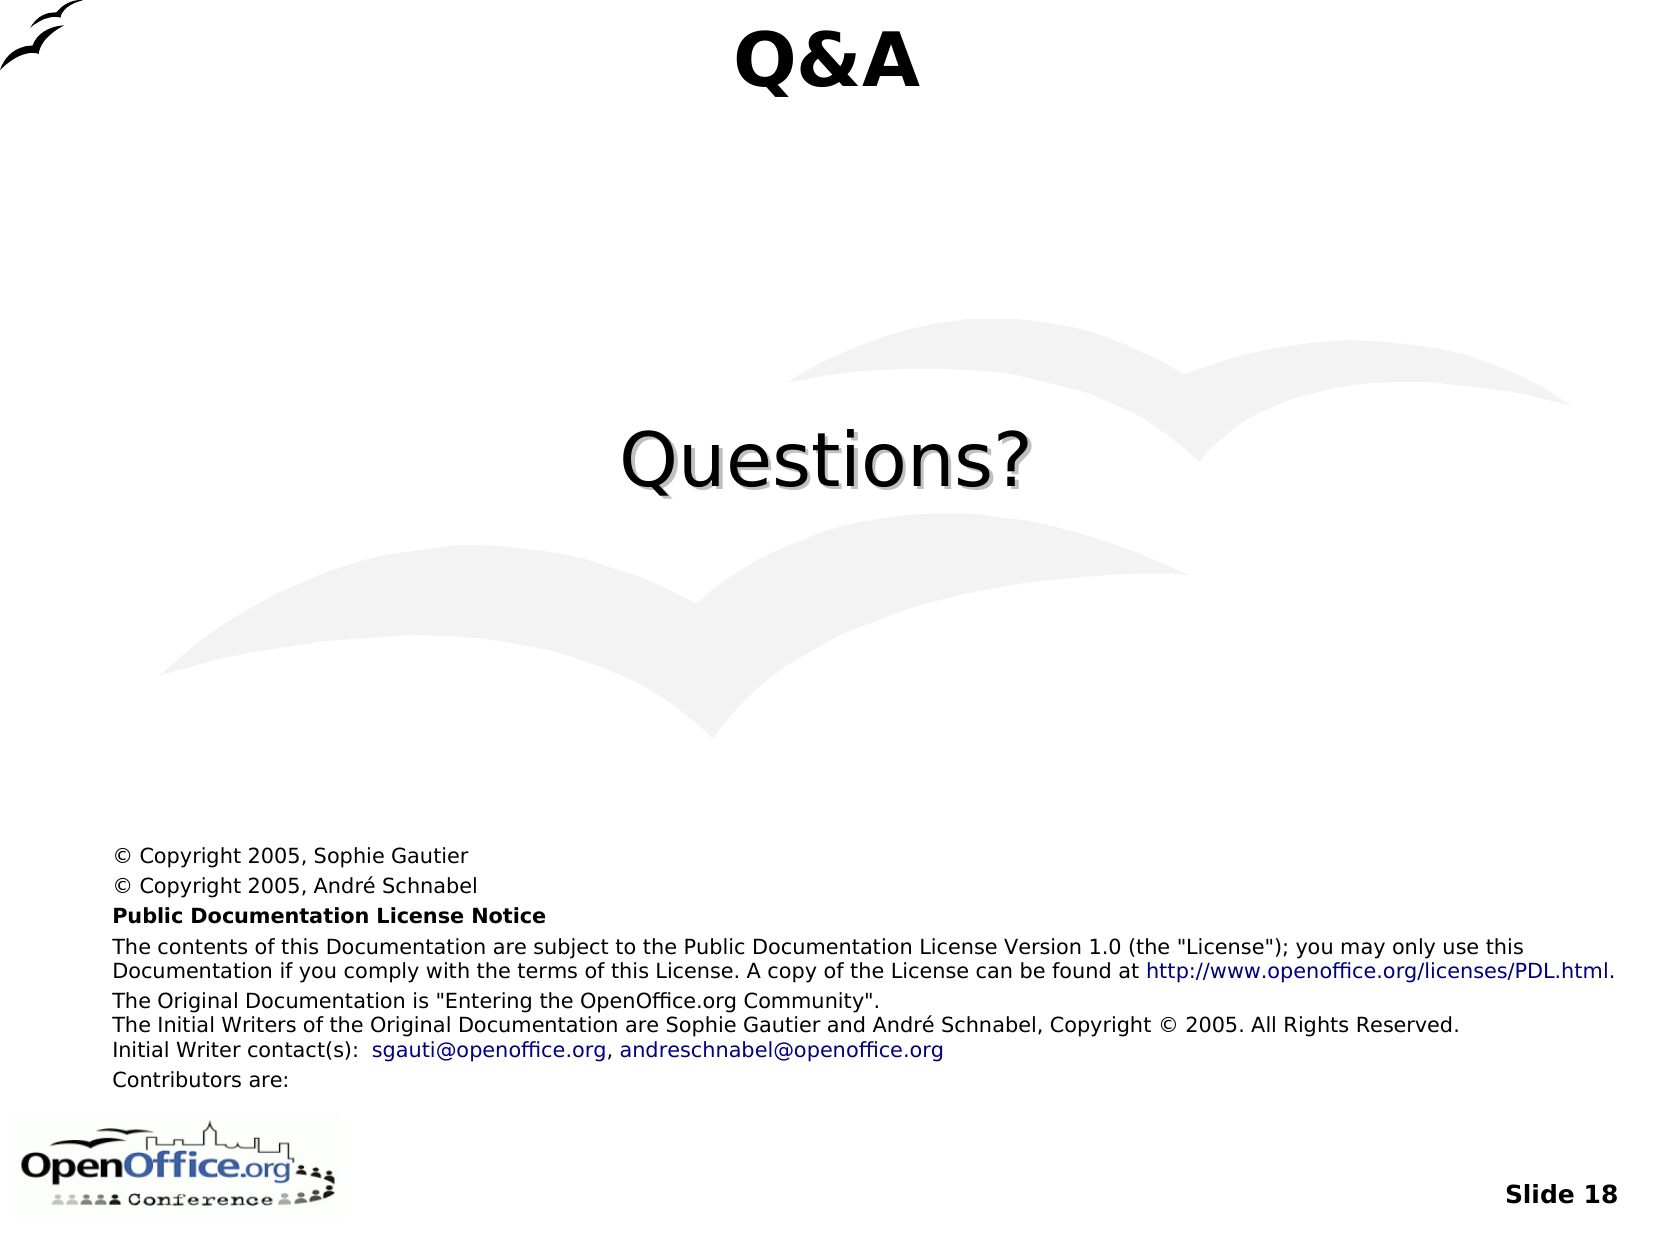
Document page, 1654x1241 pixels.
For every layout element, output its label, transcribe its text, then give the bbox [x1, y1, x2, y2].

picture [15, 1112, 341, 1220]
text_box © Copyright 2005, Sophie Gautier © Copyright 2005, André Schnabel Public Documentation License Notice The contents of this Documentation are subject to the Public Documentation License Version 1.0 (the "License"); you may only use this Documentation if you comply with the terms of this License. A copy of the License can be found at http://www.openoffice.org/licenses/PDL.html. The Original Documentation is "Entering the OpenOffice.org Community". The Initial Writers of the Original Documentation are Sophie Gautier and André Schnabel, Copyright © 2005. All Rights Reserved. Initial Writer contact(s): sgauti@openoffice.org, andreschnabel@openoffice.org Contributors are: [112, 844, 1619, 1093]
title Q&A [0, 0, 1654, 121]
text_box Questions? [619, 416, 1034, 505]
